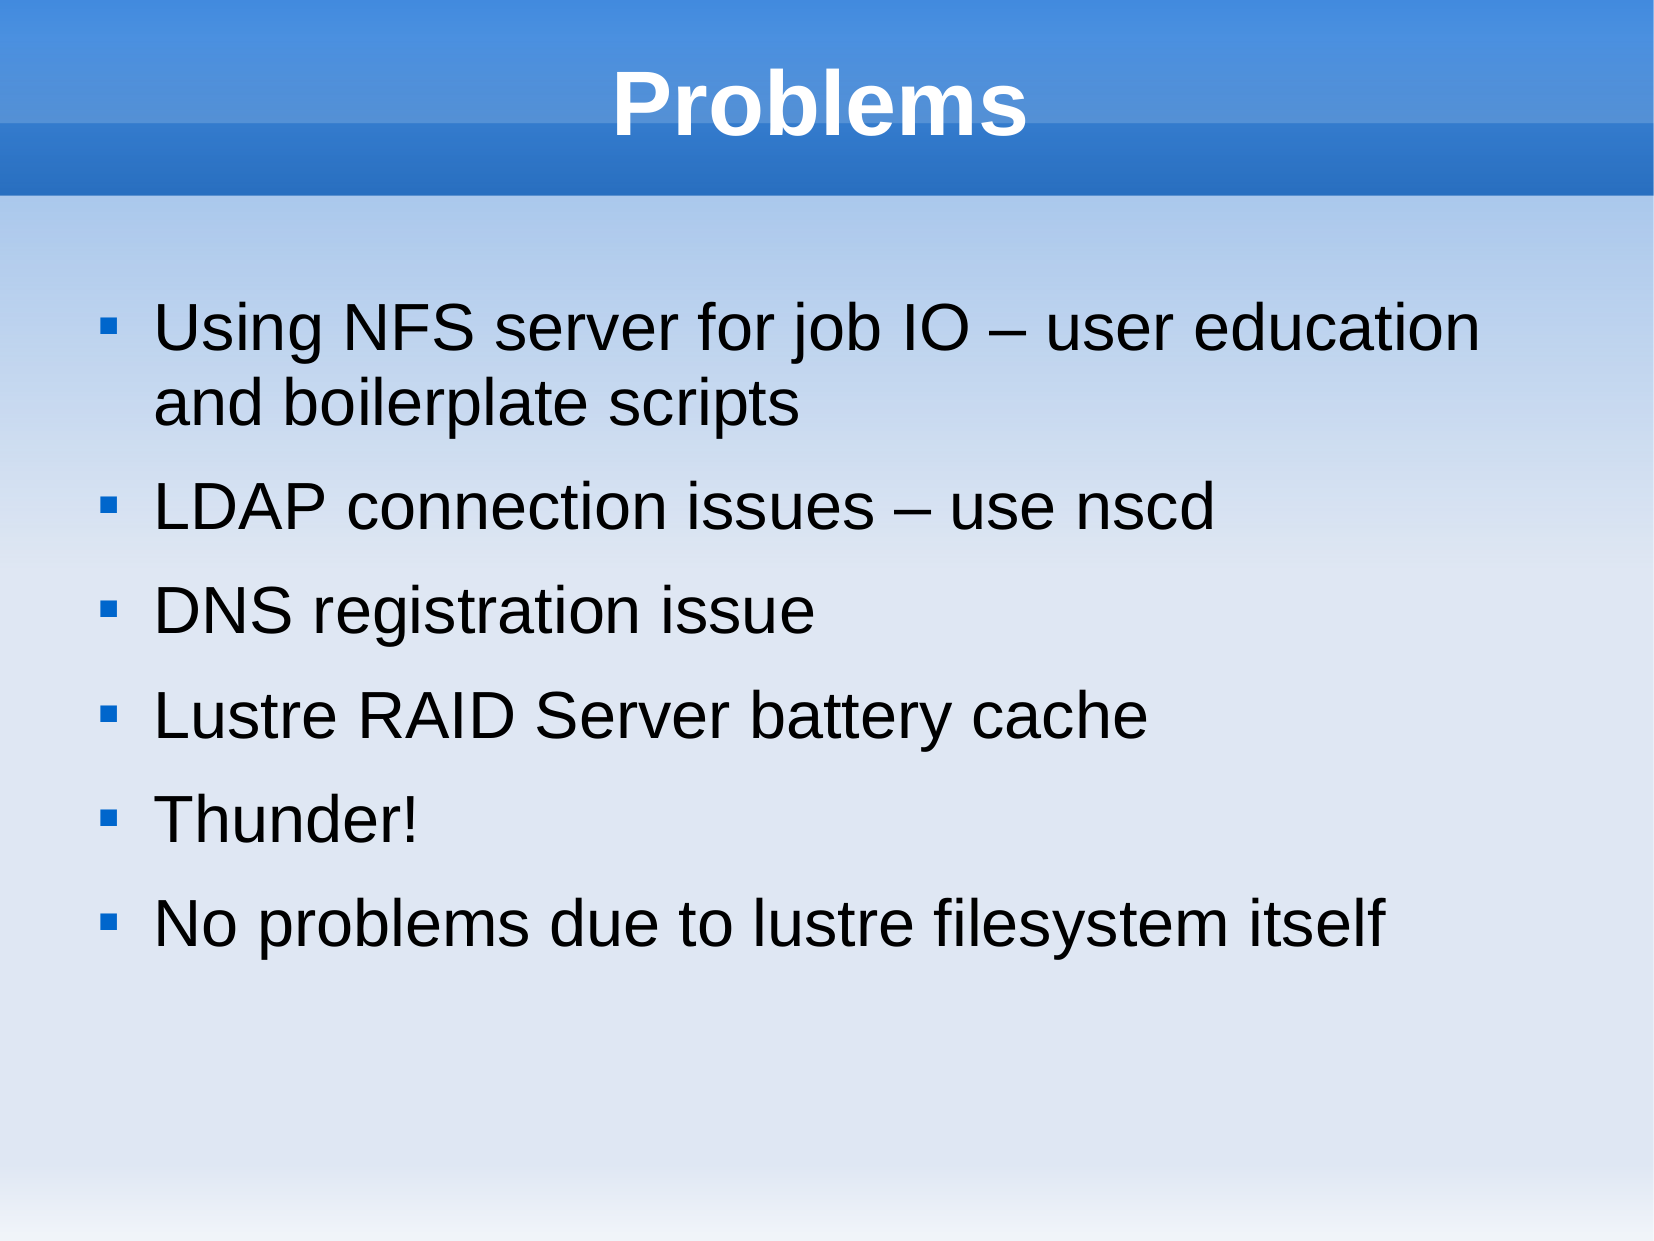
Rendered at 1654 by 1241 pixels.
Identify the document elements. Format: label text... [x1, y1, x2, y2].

title Problems [76, 0, 1565, 208]
picture [0, 0, 1654, 1241]
list Using NFS server for job IO – user education and boilerplate scripts LDAP connection issues – use nscd DNS registration issue Lustre RAID Server battery cache Thunder! No problems due to lustre filesystem itself [82, 290, 1571, 1109]
